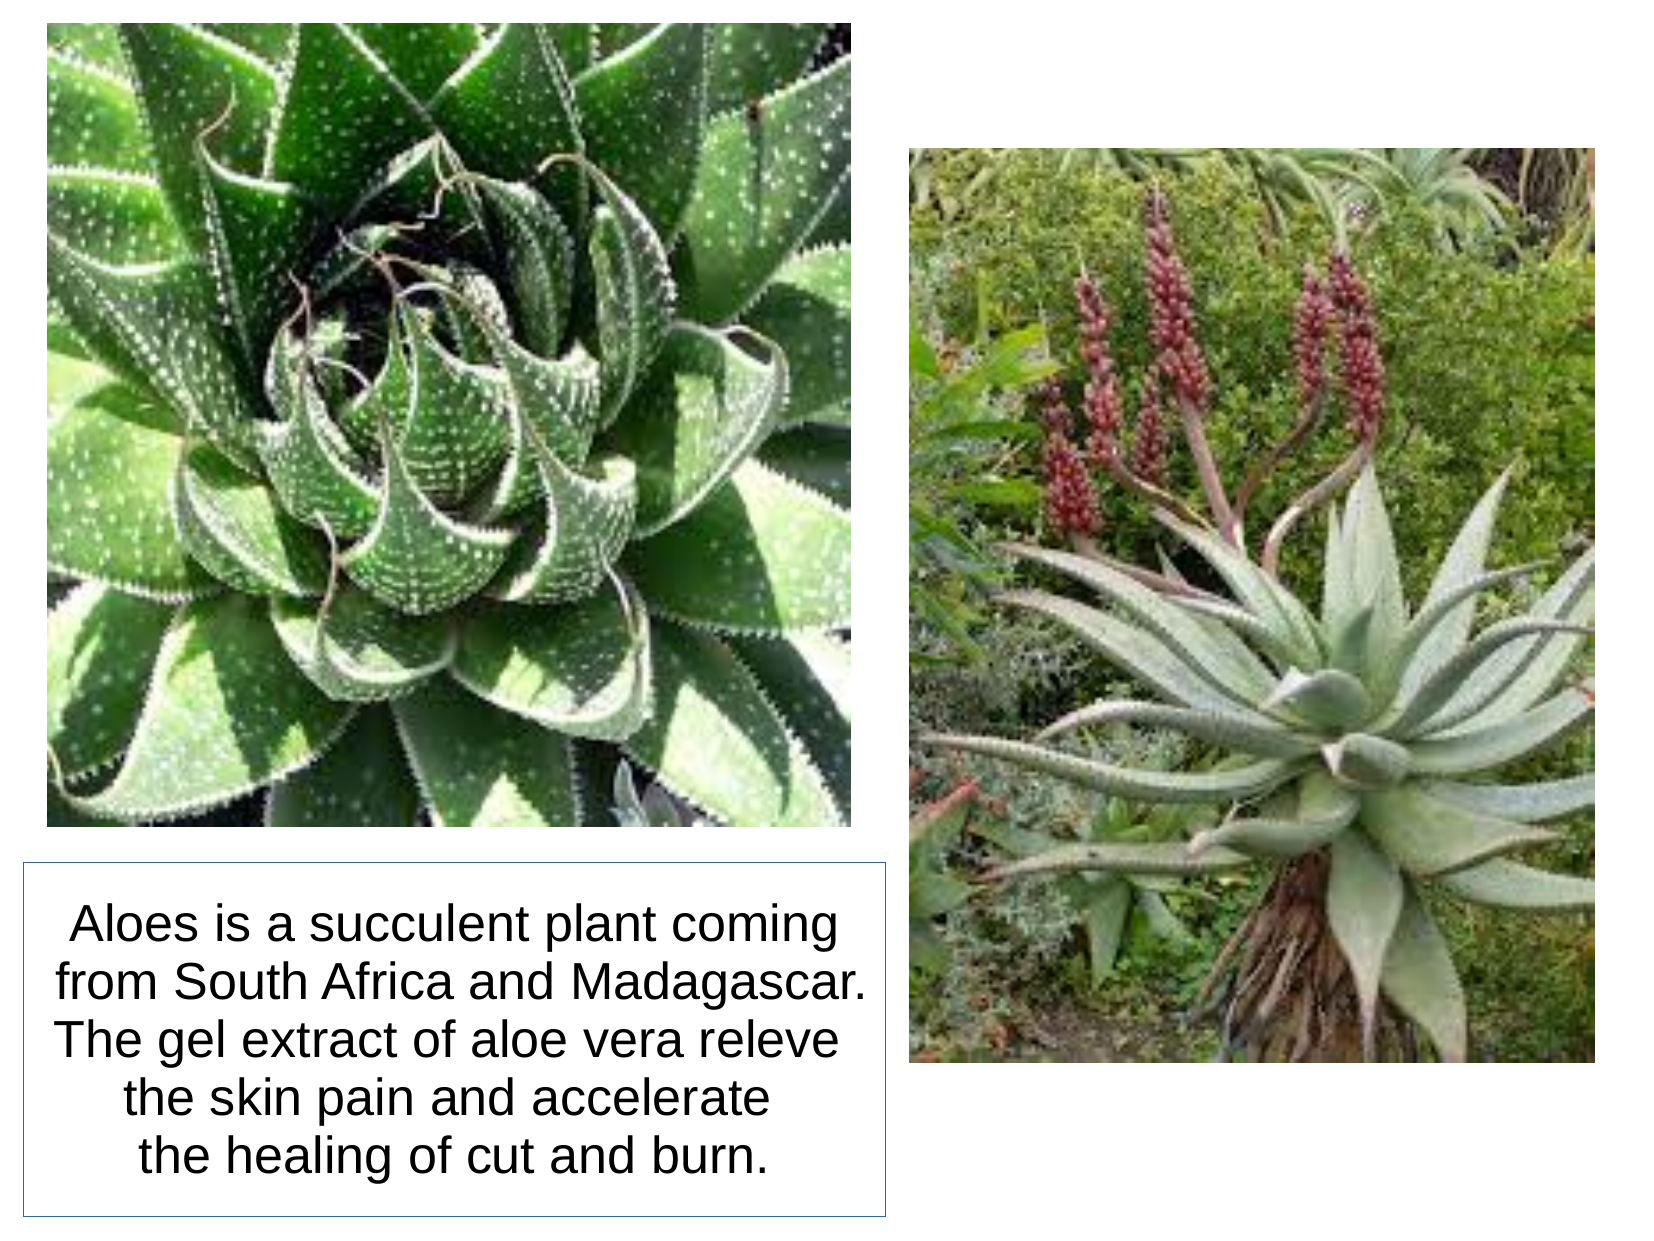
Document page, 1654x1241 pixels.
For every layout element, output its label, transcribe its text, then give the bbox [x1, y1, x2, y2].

picture [909, 148, 1595, 1063]
picture [47, 23, 851, 827]
text_box Aloes is a succulent plant coming from South Africa and Madagascar. The gel extract of aloe vera releve the skin pain and accelerate the healing of cut and burn. [23, 862, 886, 1217]
